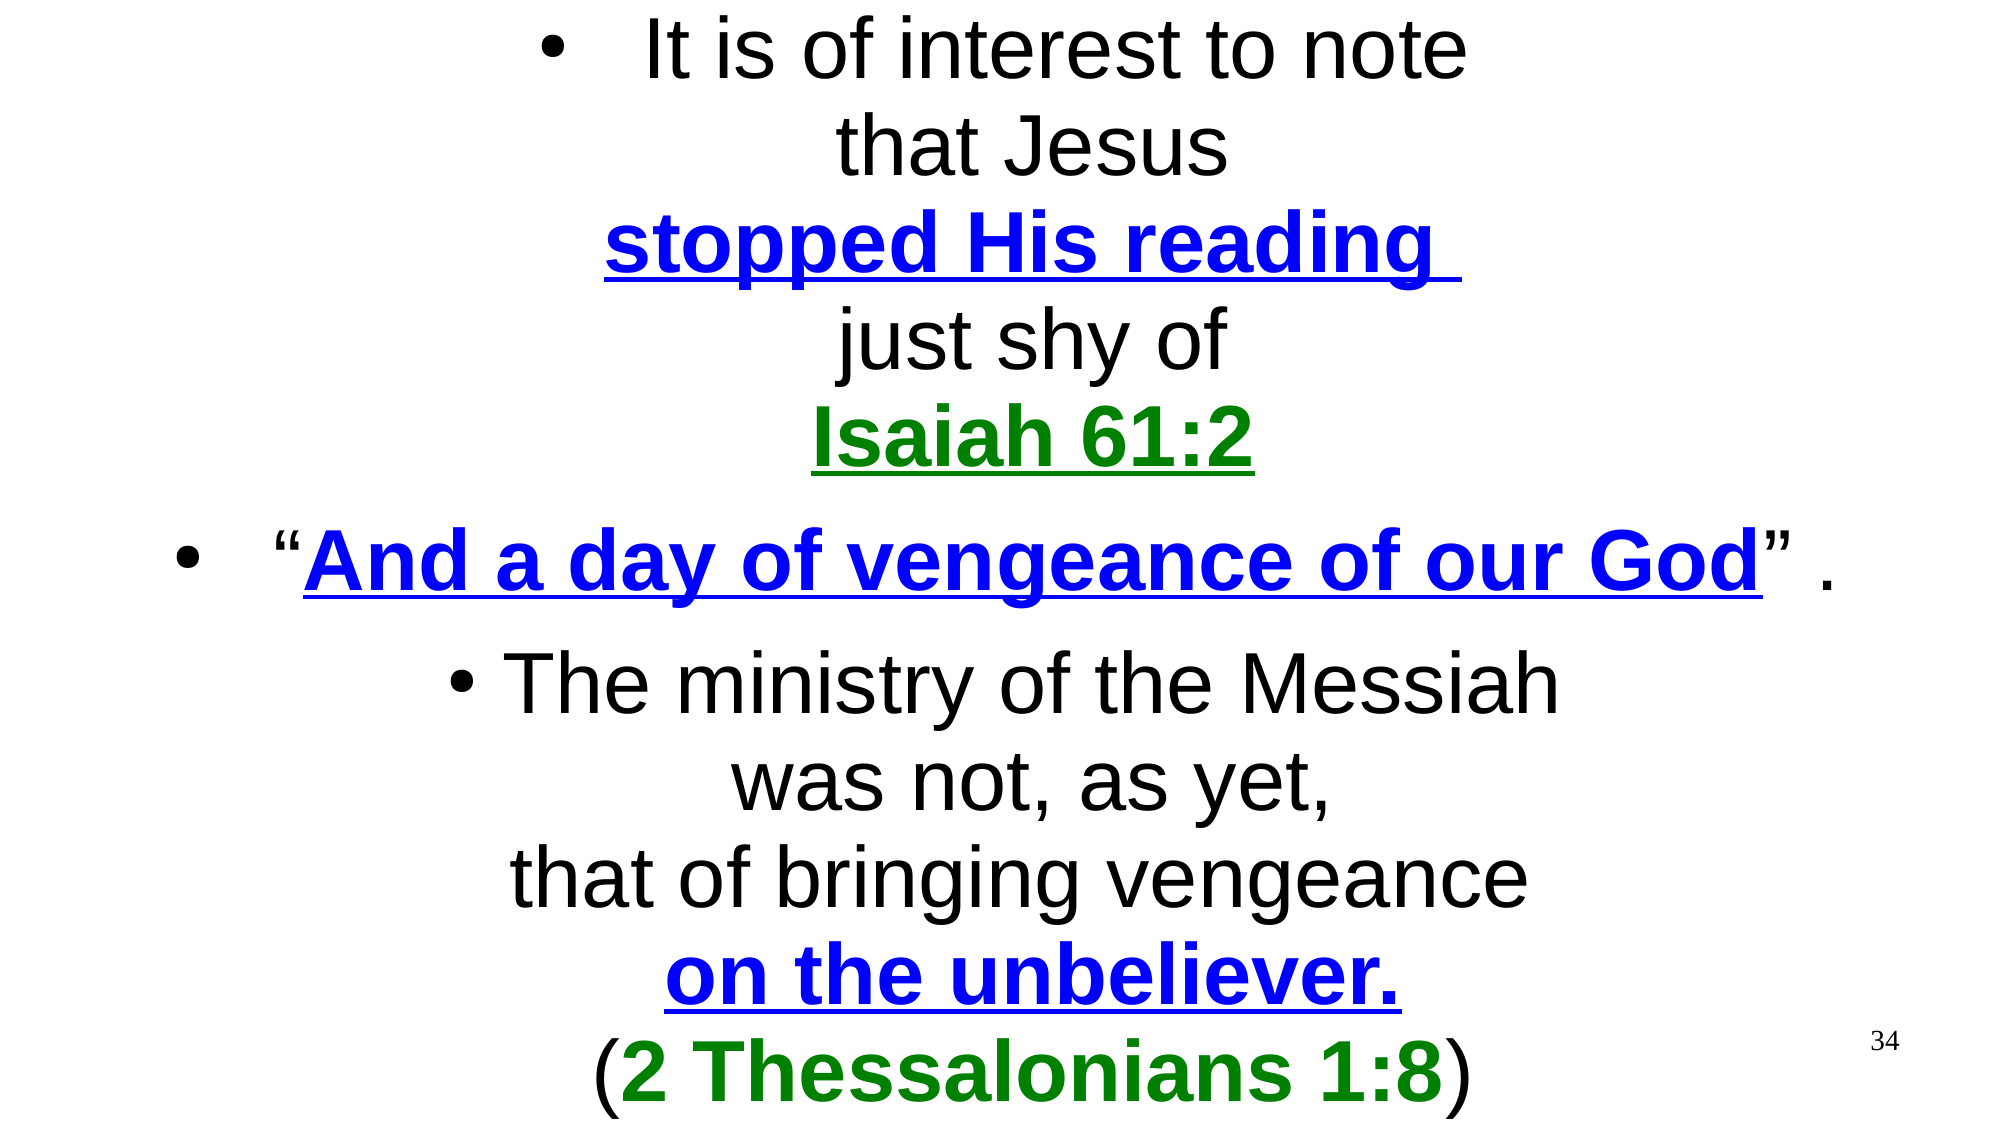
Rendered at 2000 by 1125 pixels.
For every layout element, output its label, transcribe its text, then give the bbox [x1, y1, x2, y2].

list It is of interest to note that Jesus stopped His reading just shy of Isaiah 61:2 “And a day of vengeance of our God” . The ministry of the Messiah was not, as yet, that of bringing vengeance on the unbeliever. (2 Thessalonians 1:8) [0, 0, 1996, 1123]
